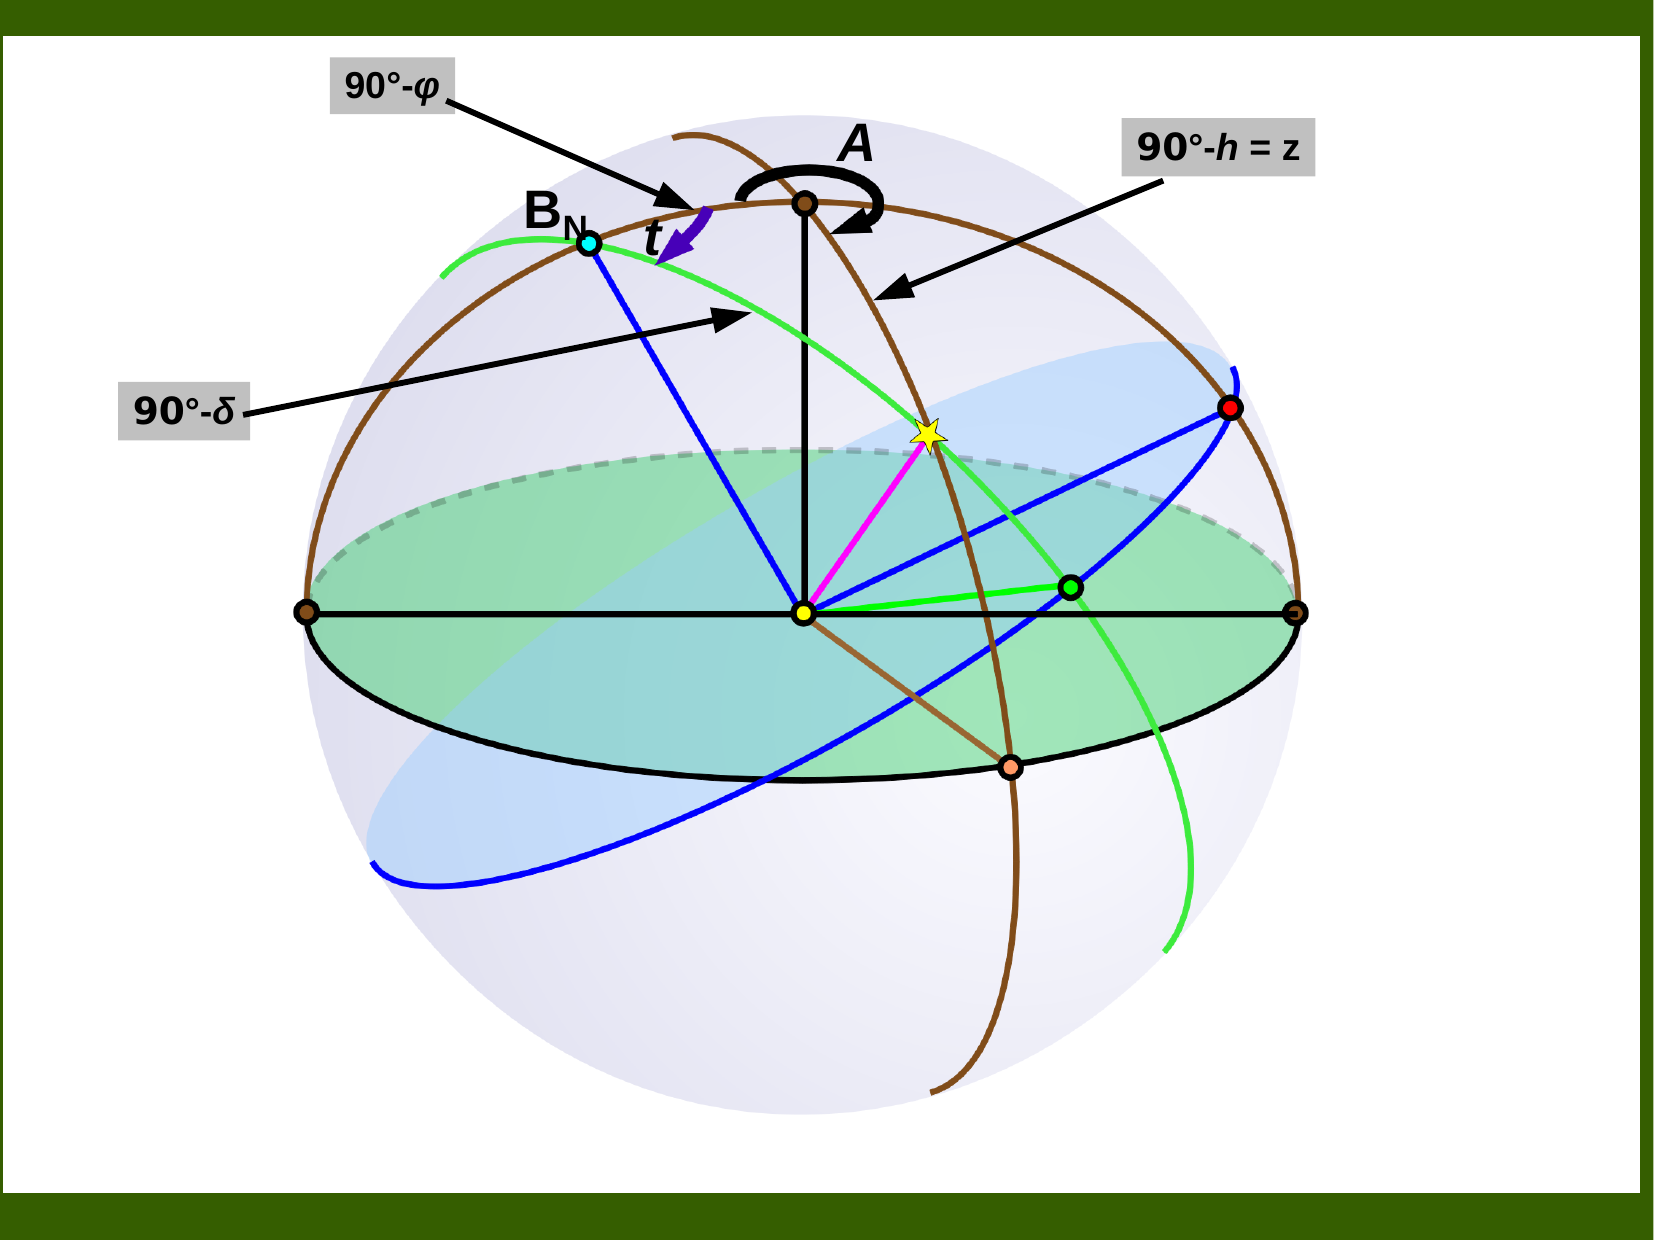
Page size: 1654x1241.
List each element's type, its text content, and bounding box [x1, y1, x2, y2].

text_box 90°-h = z [1121, 118, 1316, 177]
text_box BN [508, 172, 604, 255]
text_box 90°-φ [329, 57, 456, 115]
text_box 90°-δ [118, 381, 251, 441]
text_box A [822, 105, 892, 181]
picture [3, 36, 1640, 1193]
text_box t [628, 199, 677, 275]
